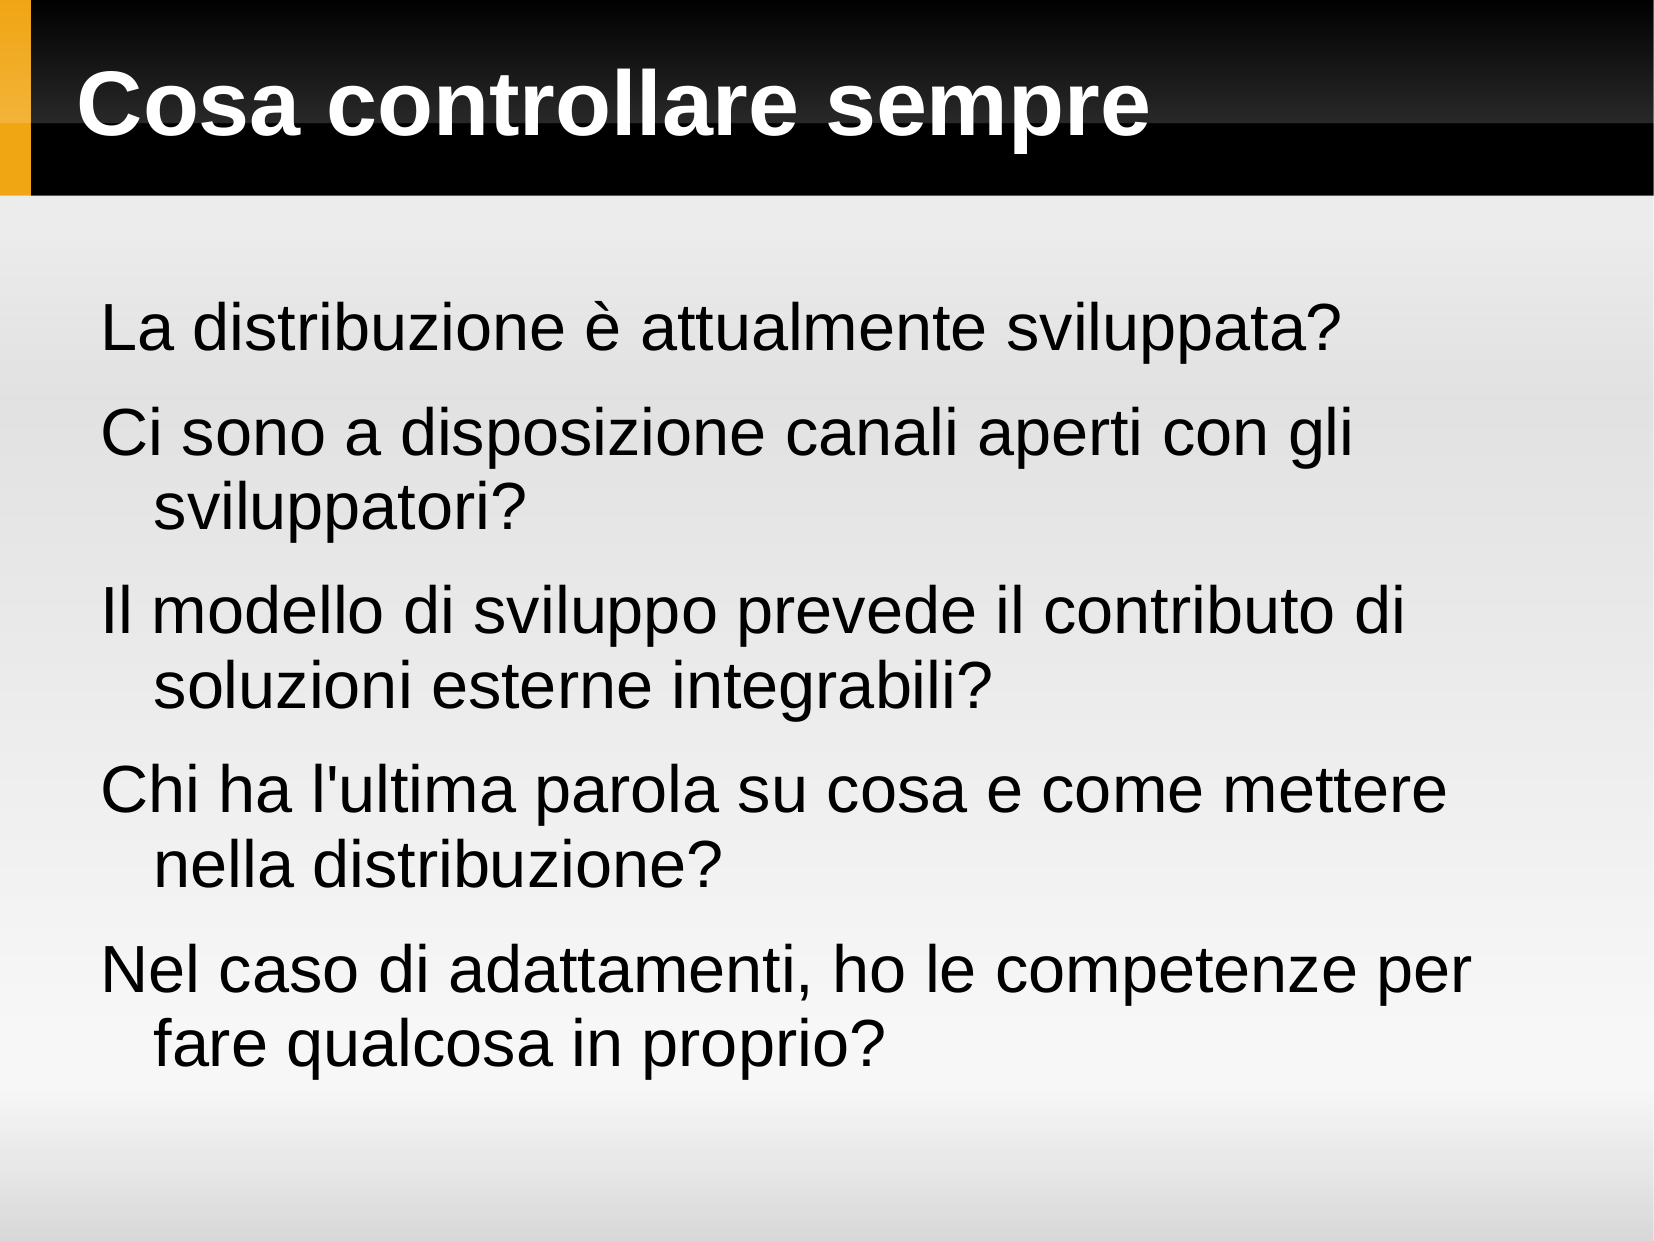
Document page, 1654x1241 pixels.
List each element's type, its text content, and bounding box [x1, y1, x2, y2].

title Cosa controllare sempre [76, 7, 1565, 200]
picture [0, 0, 1654, 1241]
list La distribuzione è attualmente sviluppata? Ci sono a disposizione canali aperti con gli sviluppatori? Il modello di sviluppo prevede il contributo di soluzioni esterne integrabili? Chi ha l'ultima parola su cosa e come mettere nella distribuzione? Nel caso di adattamenti, ho le competenze per fare qualcosa in proprio? [82, 290, 1571, 1094]
